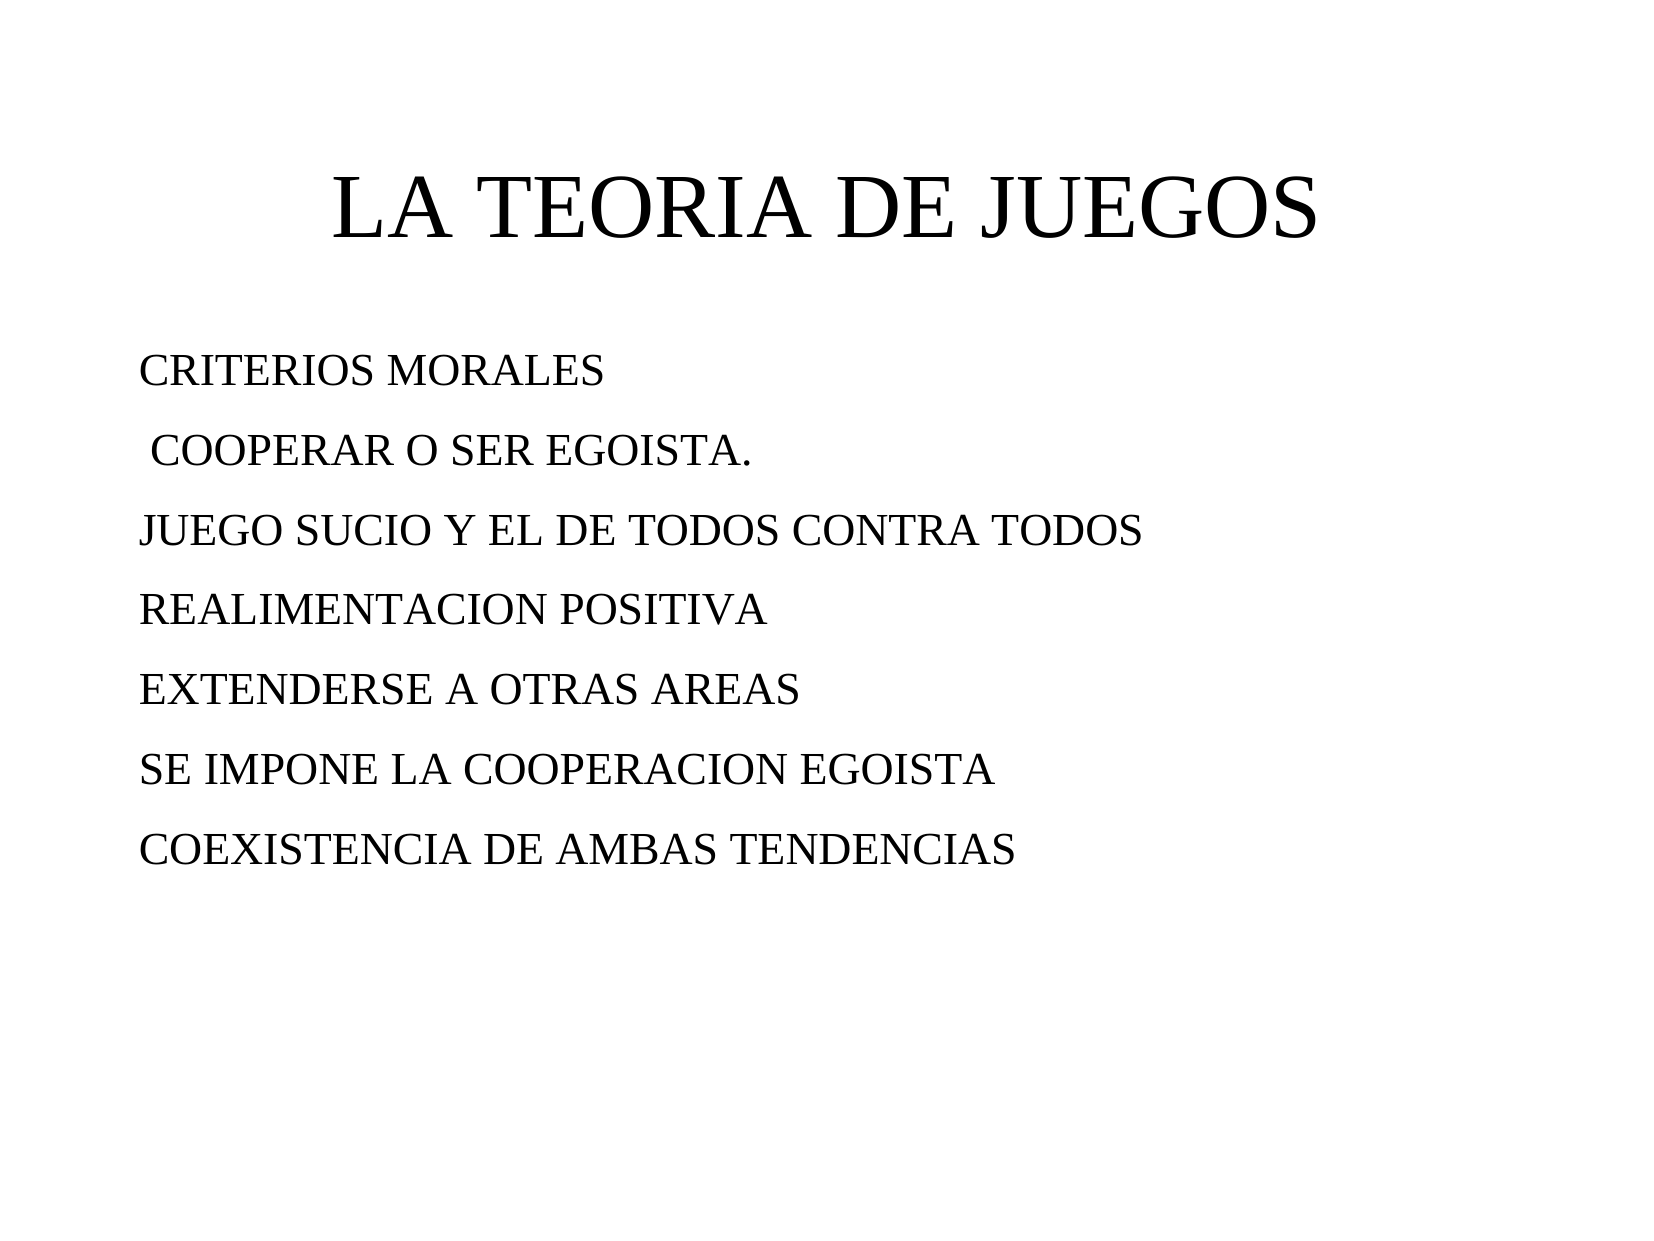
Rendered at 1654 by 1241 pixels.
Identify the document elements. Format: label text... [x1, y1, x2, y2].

list CRITERIOS MORALES COOPERAR O SER EGOISTA. JUEGO SUCIO Y EL DE TODOS CONTRA TODOS REALIMENTACION POSITIVA EXTENDERSE A OTRAS AREAS SE IMPONE LA COOPERACION EGOISTA COEXISTENCIA DE AMBAS TENDENCIAS [121, 344, 1534, 1127]
title LA TEORIA DE JUEGOS [121, 102, 1534, 311]
